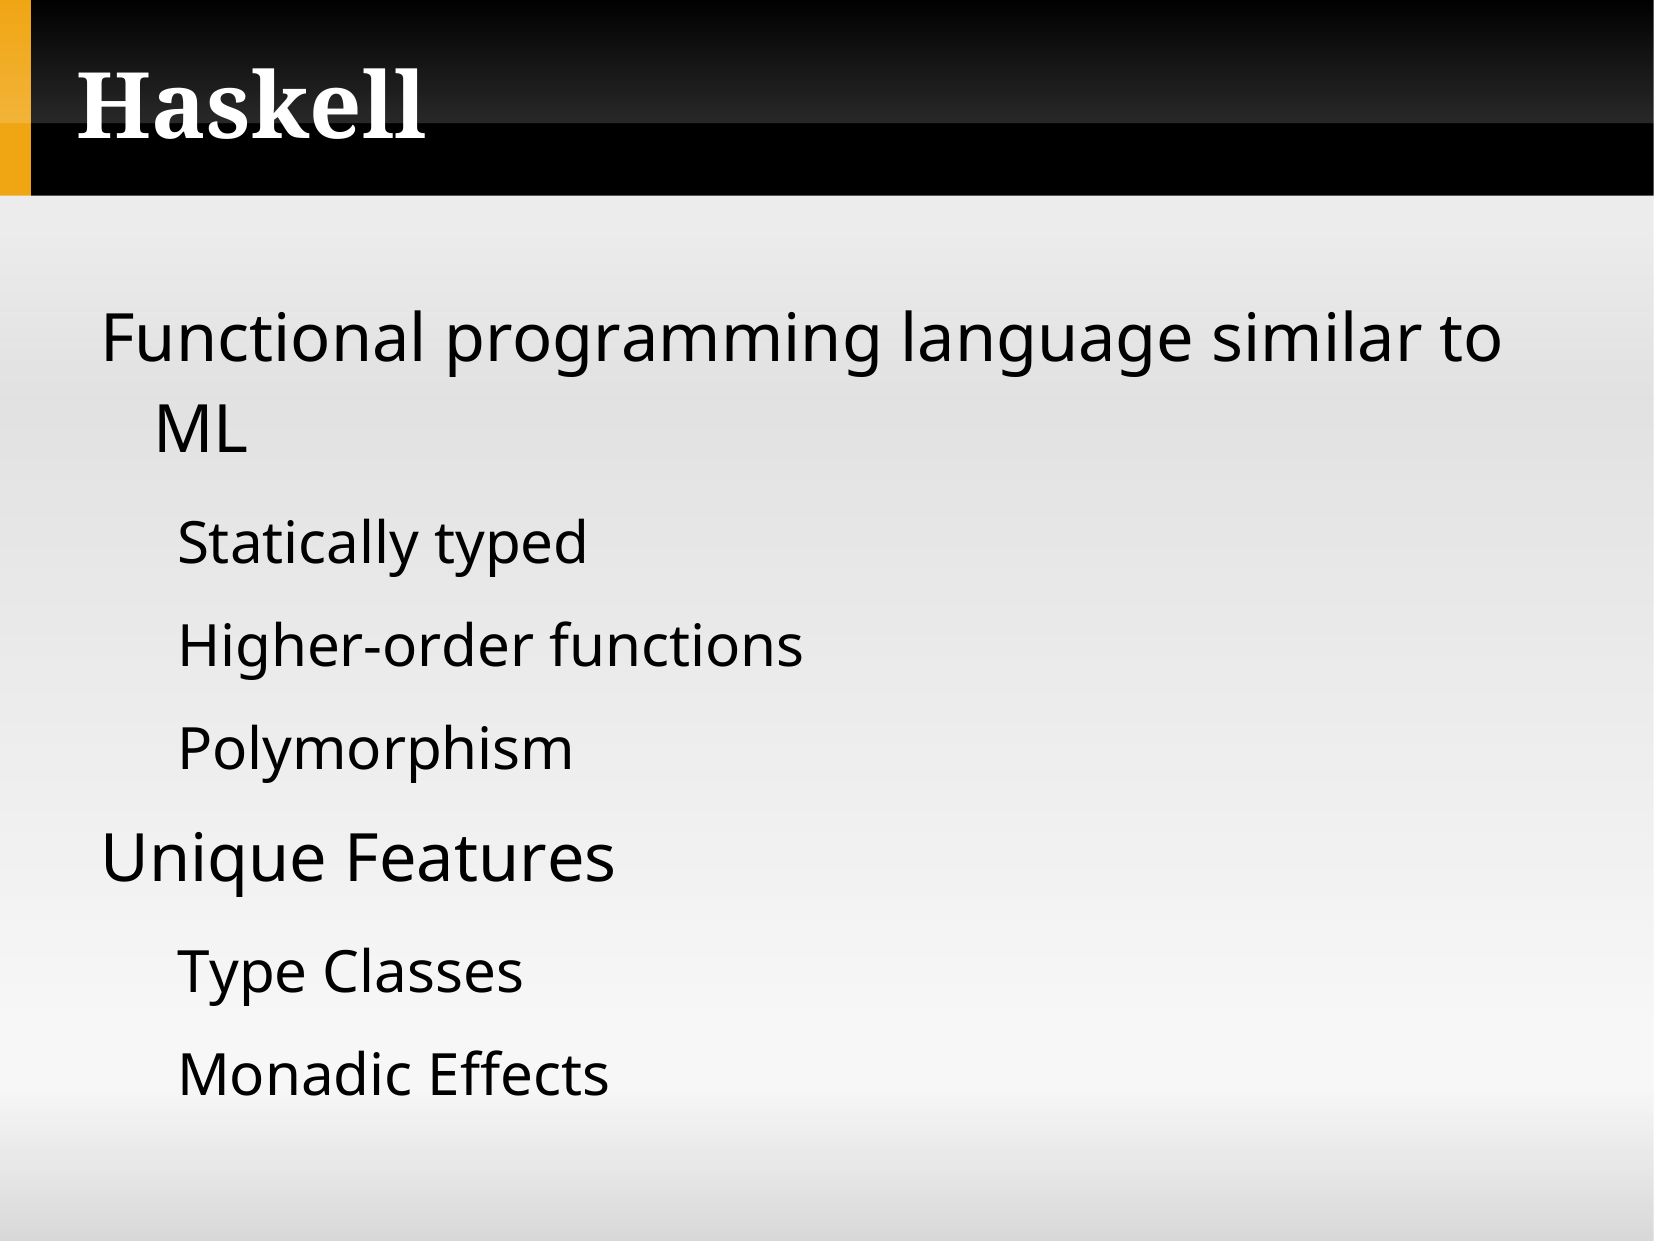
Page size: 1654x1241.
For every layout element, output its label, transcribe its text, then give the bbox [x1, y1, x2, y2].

picture [0, 0, 1654, 1241]
title Haskell [76, 0, 1565, 208]
list Functional programming language similar to ML Statically typed Higher-order functions Polymorphism Unique Features Type Classes Monadic Effects [82, 290, 1571, 1094]
